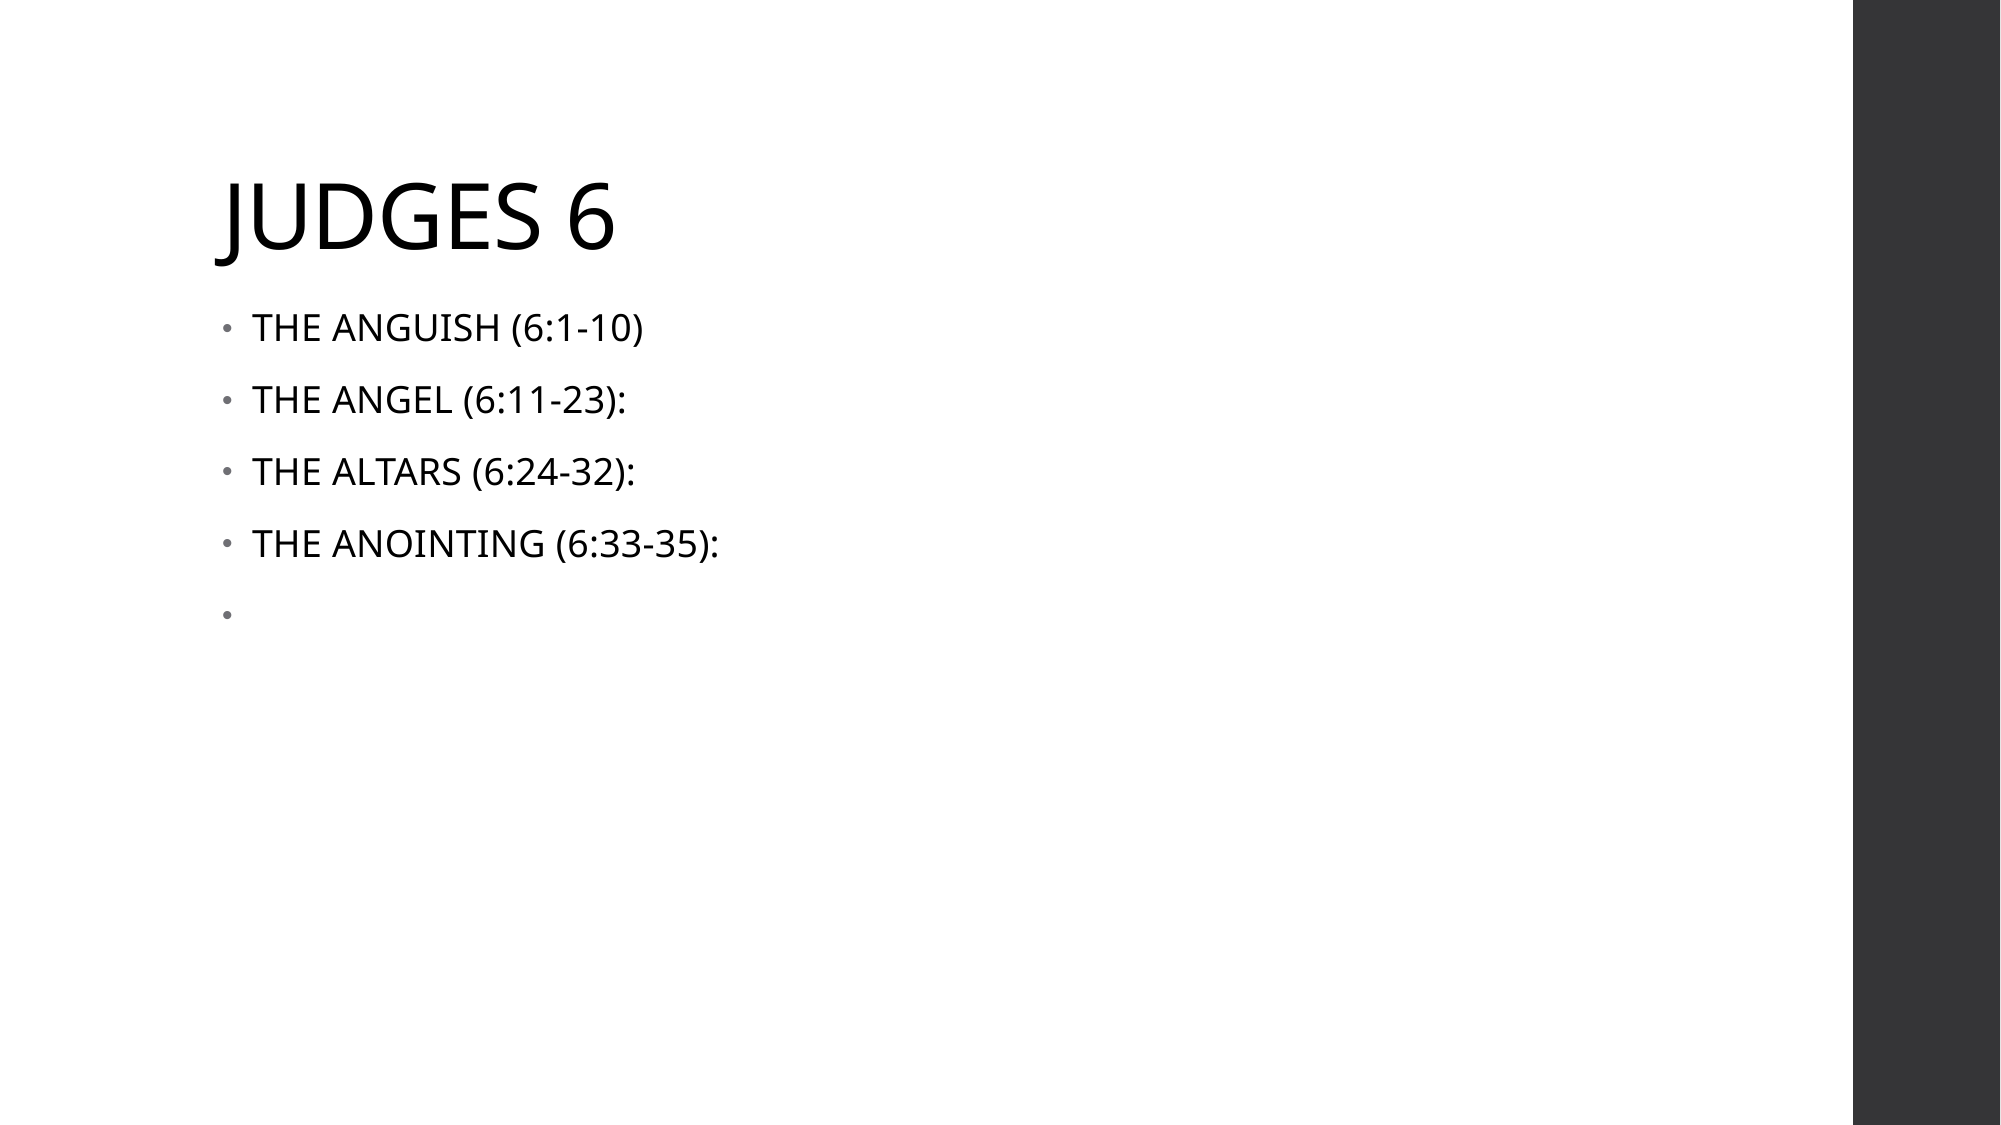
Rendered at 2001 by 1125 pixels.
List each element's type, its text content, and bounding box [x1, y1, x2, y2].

title JUDGES 6 [206, 60, 1797, 278]
list THE ANGUISH (6:1-10) THE ANGEL (6:11-23): THE ALTARS (6:24-32): THE ANOINTING (6:33-35): [206, 299, 1617, 1014]
